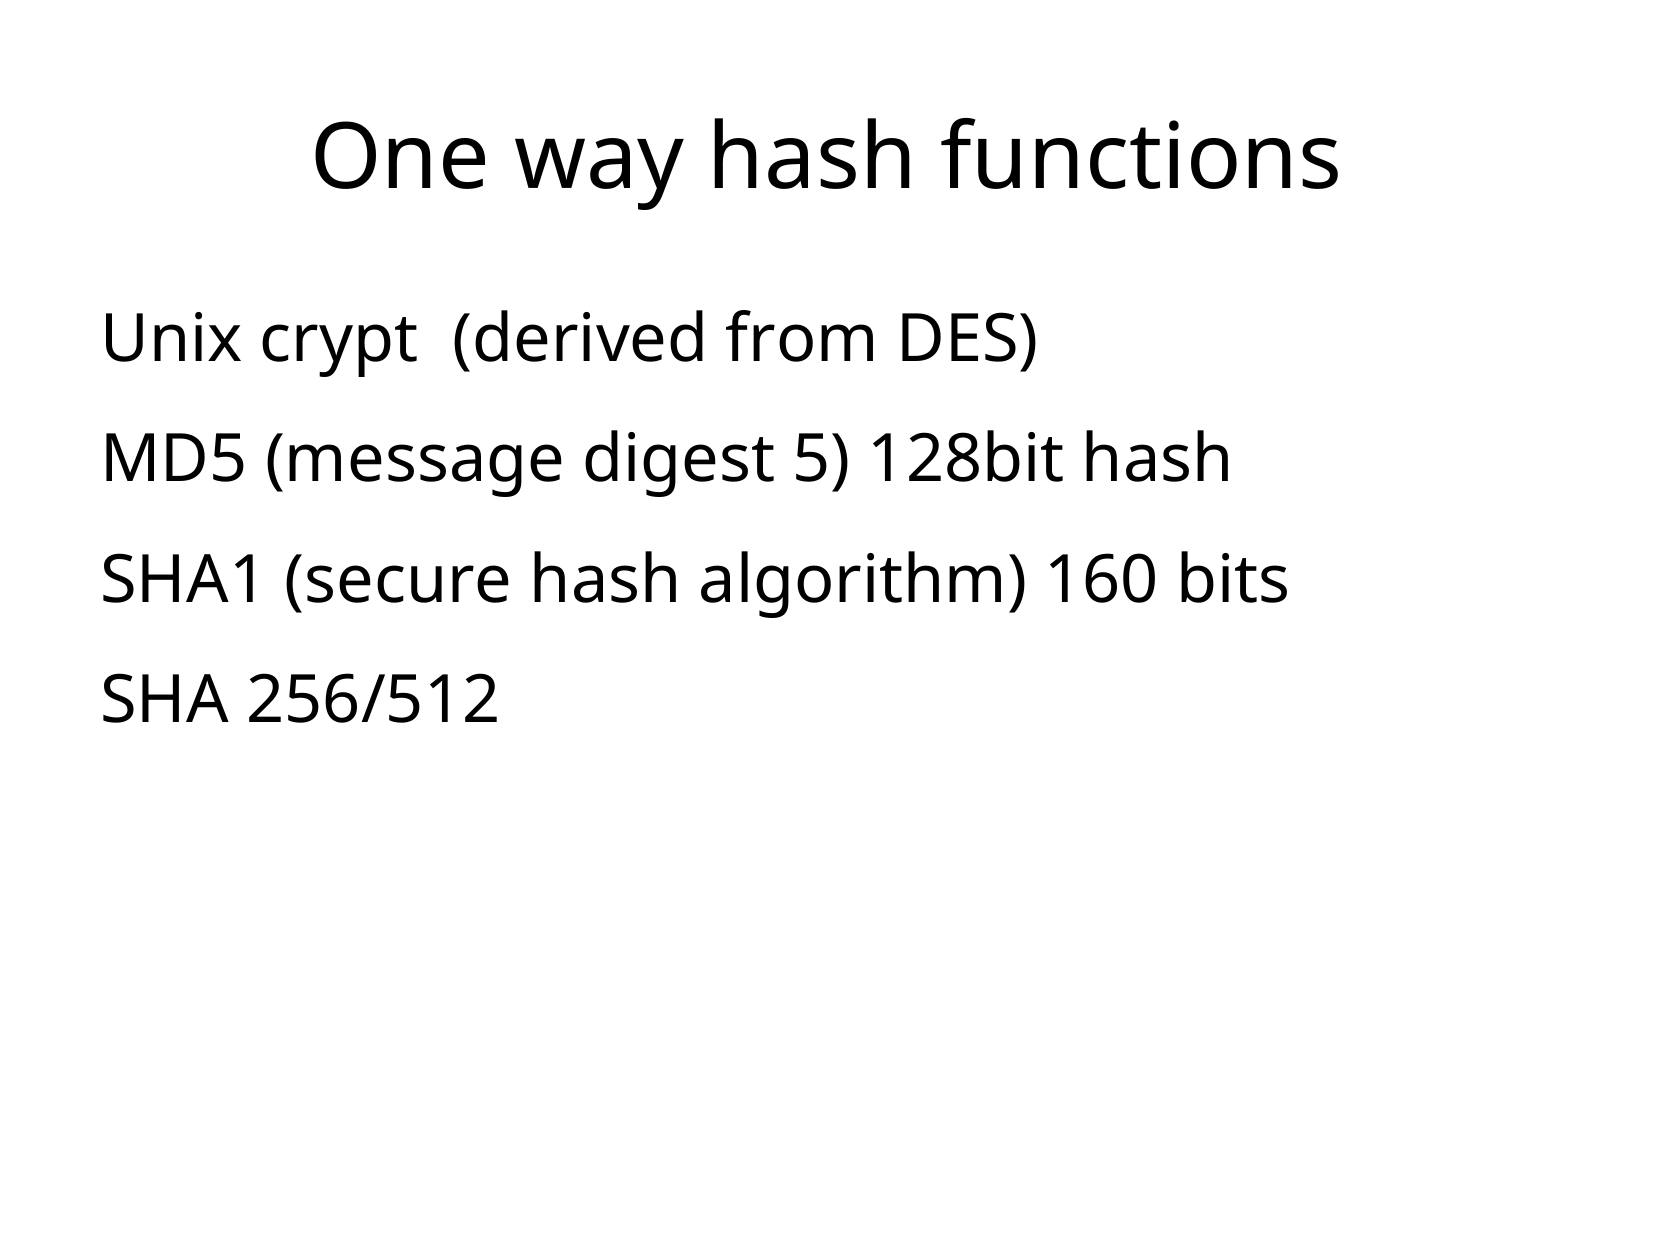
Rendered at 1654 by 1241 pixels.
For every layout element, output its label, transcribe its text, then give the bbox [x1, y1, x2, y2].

list Unix crypt (derived from DES) MD5 (message digest 5) 128bit hash SHA1 (secure hash algorithm) 160 bits SHA 256/512 [82, 290, 1571, 1109]
title One way hash functions [82, 49, 1571, 257]
